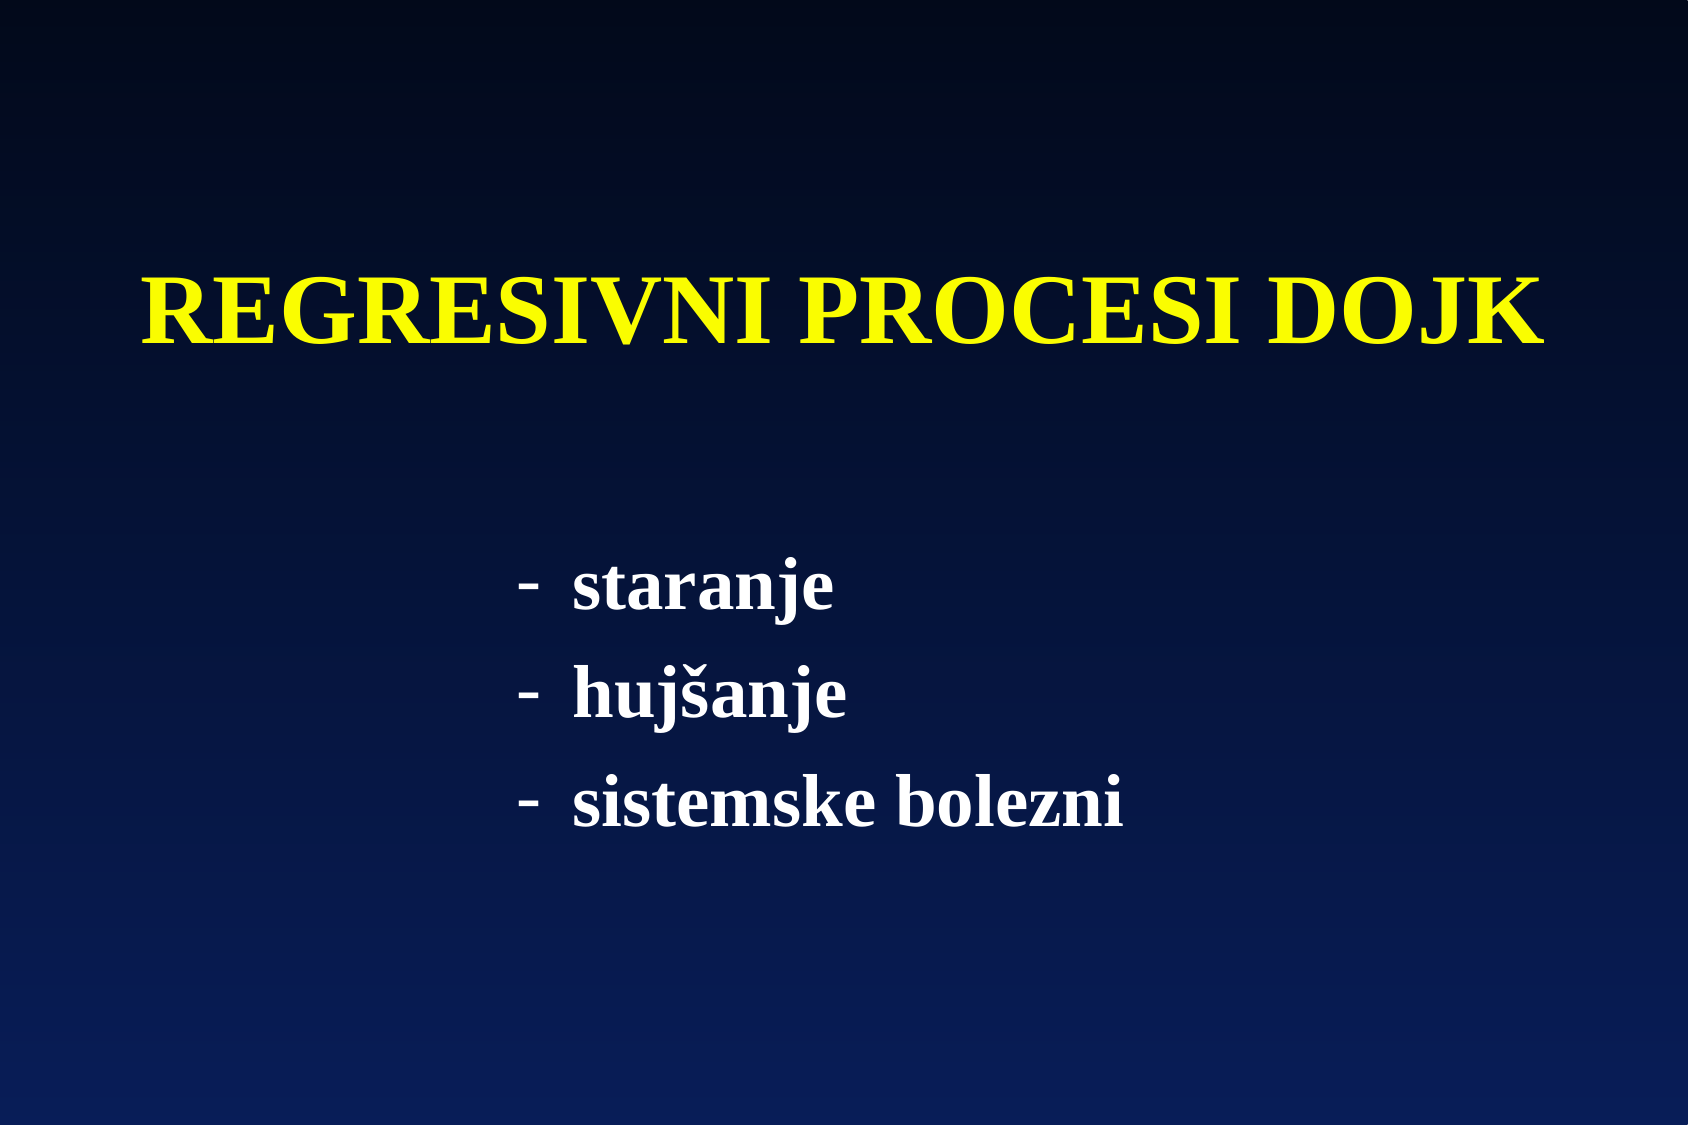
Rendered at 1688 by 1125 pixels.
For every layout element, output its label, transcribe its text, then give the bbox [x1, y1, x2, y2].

title REGRESIVNI PROCESI DOJK [0, 184, 1688, 423]
list staranje hujšanje sistemske bolezni [501, 527, 1234, 870]
